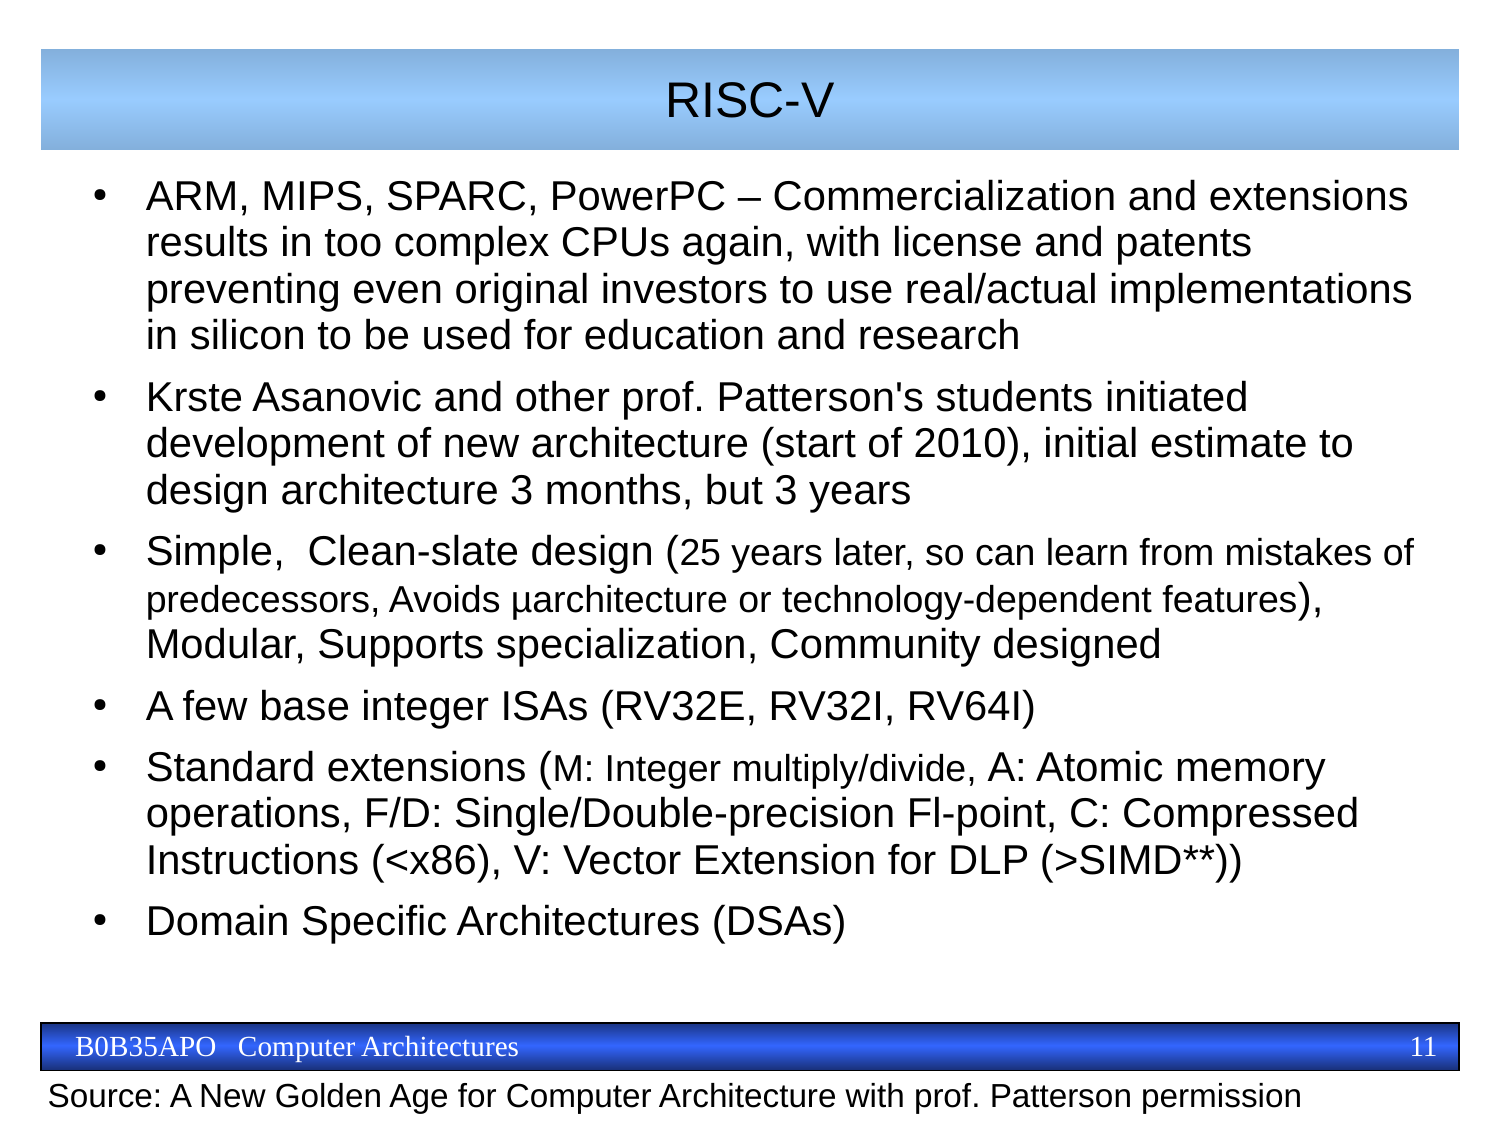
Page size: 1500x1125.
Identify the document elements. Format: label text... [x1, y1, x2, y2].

title RISC-V [41, 49, 1459, 150]
list ARM, MIPS, SPARC, PowerPC – Commercialization and extensions results in too complex CPUs again, with license and patents preventing even original investors to use real/actual implementations in silicon to be used for education and research Krste Asanovic and other prof. Patterson's students initiated development of new architecture (start of 2010), initial estimate to design architecture 3 months, but 3 years Simple, Clean-slate design (25 years later, so can learn from mistakes of predecessors, Avoids µarchitecture or technology-dependent features), Modular, Supports specialization, Community designed A few base integer ISAs (RV32E, RV32I, RV64I) Standard extensions (M: Integer multiply/divide, A: Atomic memory operations, F/D: Single/Double-precision Fl-point, C: Compressed Instructions (<x86), V: Vector Extension for DLP (>SIMD**)) Domain Specific Architectures (DSAs) [75, 172, 1426, 1013]
text_box Source: A New Golden Age for Computer Architecture with prof. Patterson permission [32, 1069, 1446, 1125]
